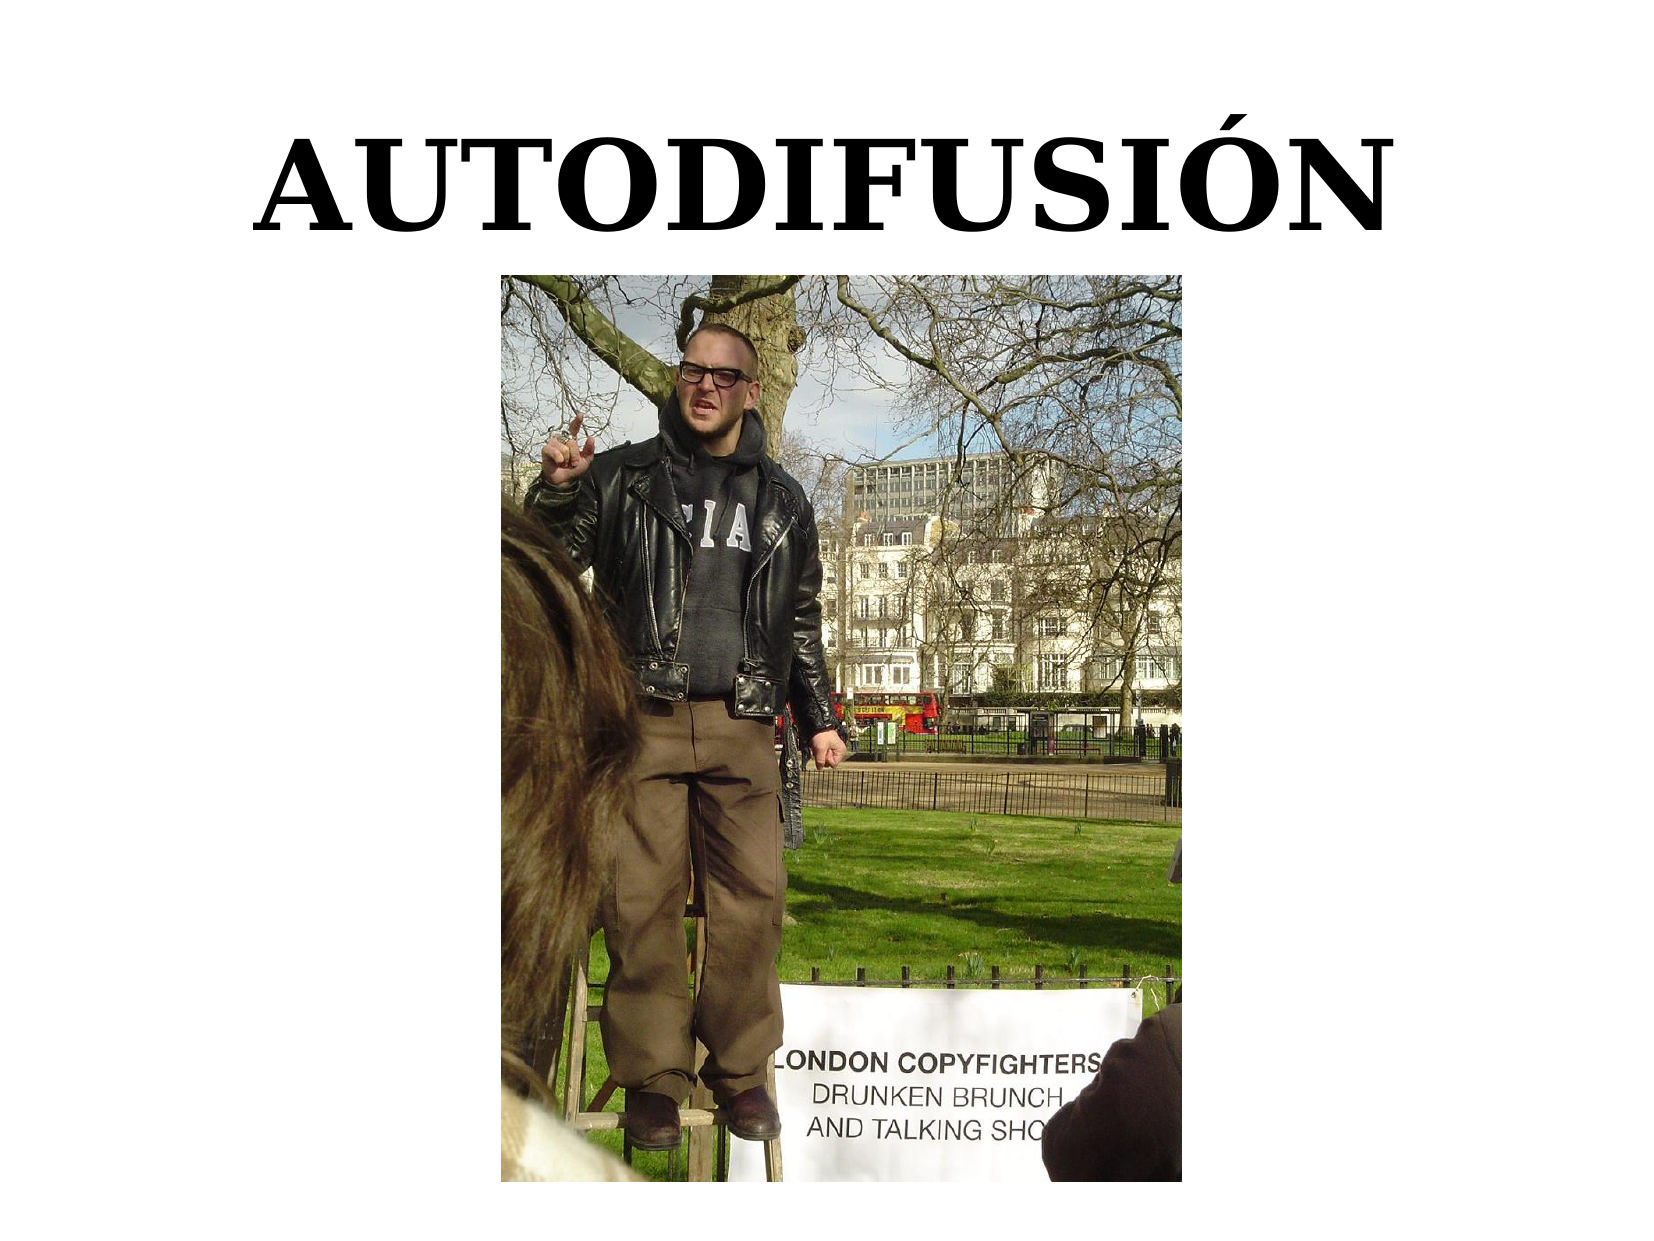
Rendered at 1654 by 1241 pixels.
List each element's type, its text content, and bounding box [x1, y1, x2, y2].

picture [501, 275, 1182, 1182]
title AUTODIFUSIÓN [0, 82, 1654, 290]
